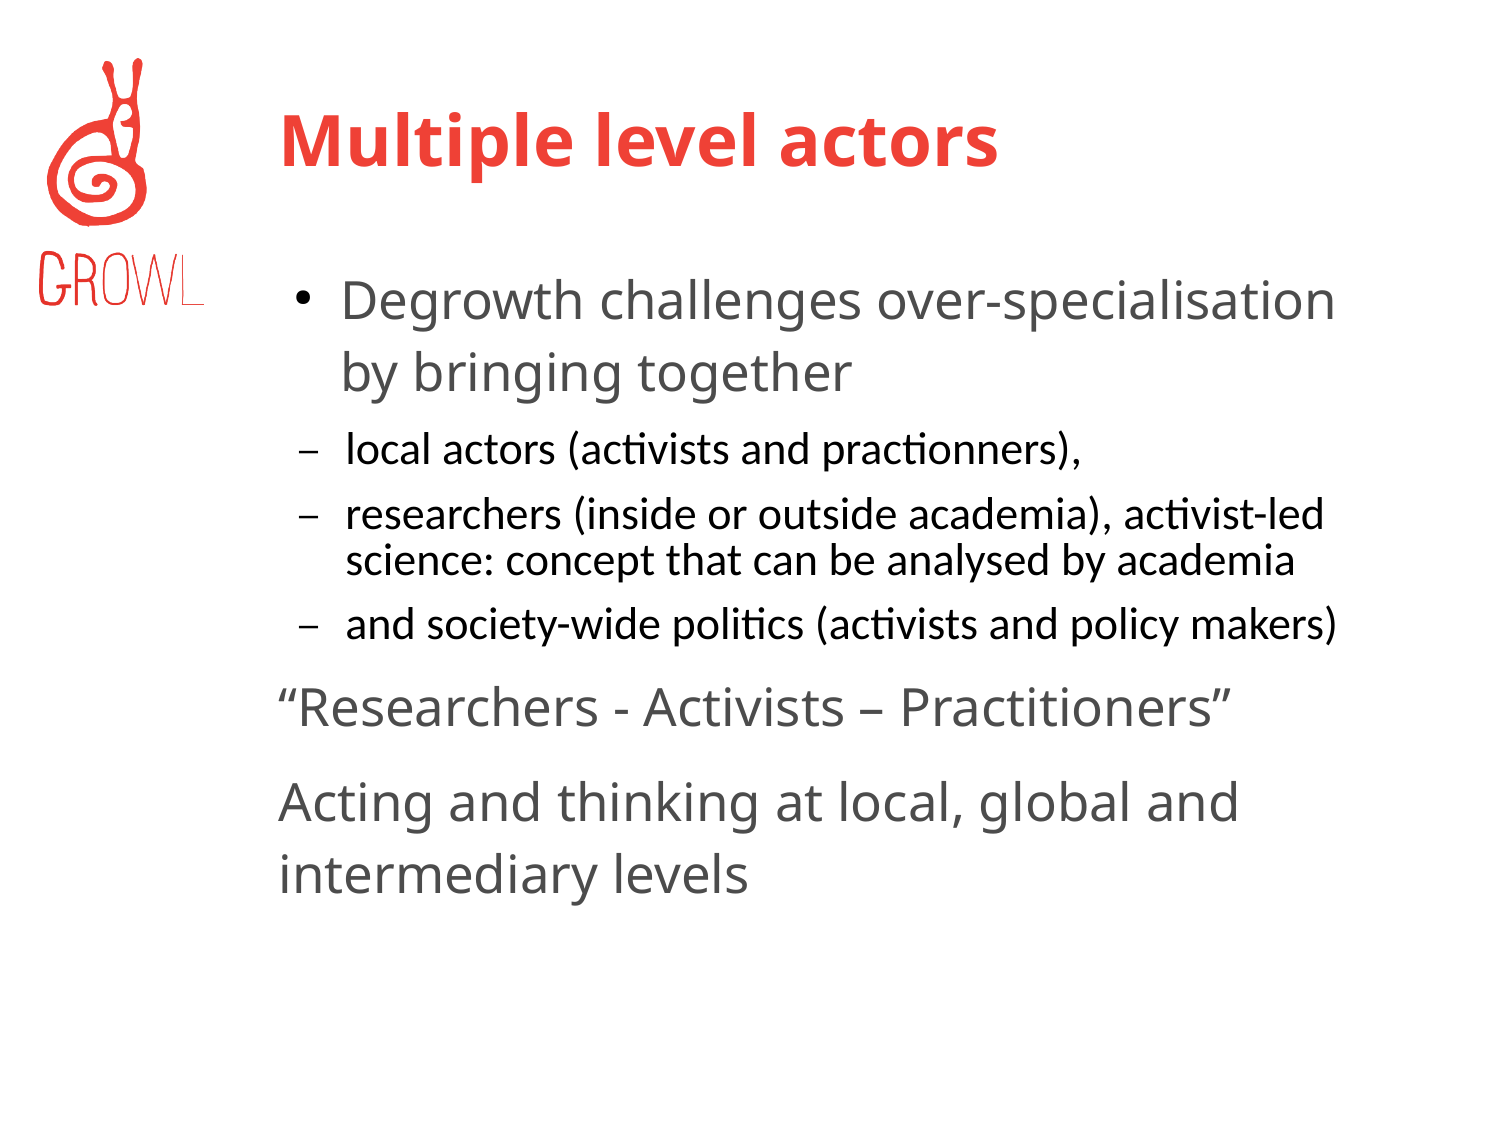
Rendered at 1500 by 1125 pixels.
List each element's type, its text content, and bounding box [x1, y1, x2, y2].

list Degrowth challenges over-specialisation by bringing together local actors (activists and practionners), researchers (inside or outside academia), activist-led science: concept that can be analysed by academia and society-wide politics (activists and policy makers) “Researchers - Activists – Practitioners” Acting and thinking at local, global and intermediary levels [278, 263, 1395, 916]
title Multiple level actors [278, 98, 1425, 179]
picture [39, 58, 204, 306]
